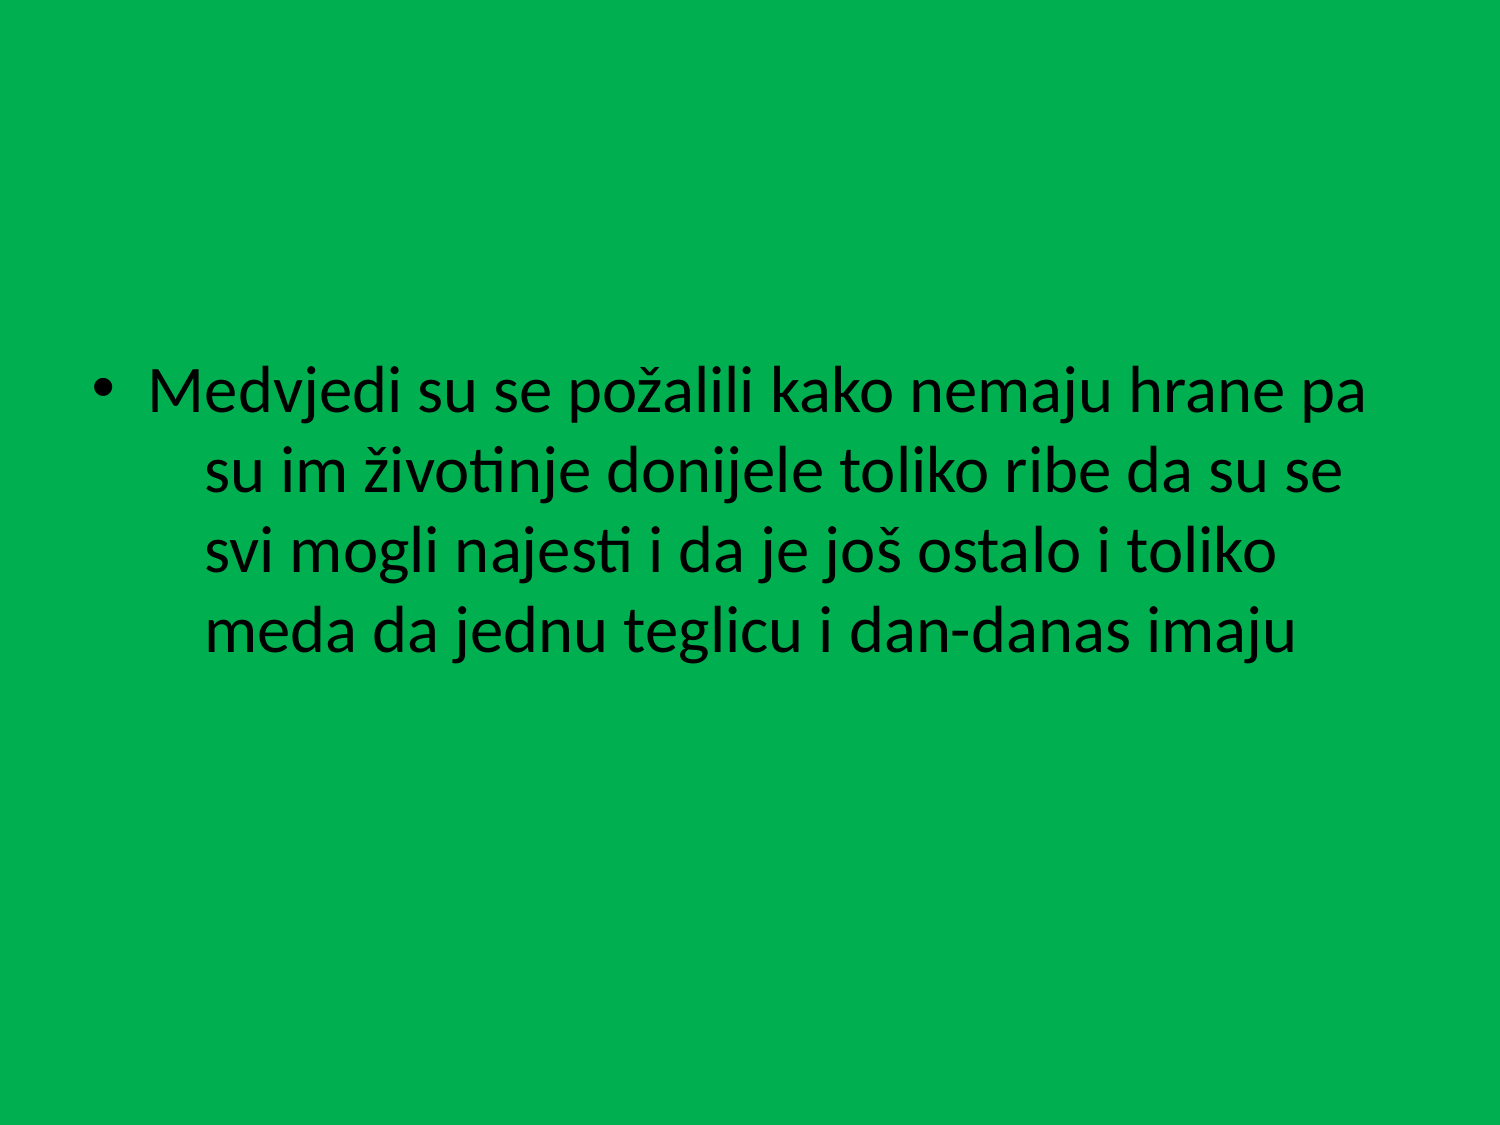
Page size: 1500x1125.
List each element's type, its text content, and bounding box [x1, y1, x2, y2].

list Medvjedi su se požalili kako nemaju hrane pa su im životinje donijele toliko ribe da su se svi mogli najesti i da je još ostalo i toliko meda da jednu teglicu i dan-danas imaju [76, 54, 1427, 958]
